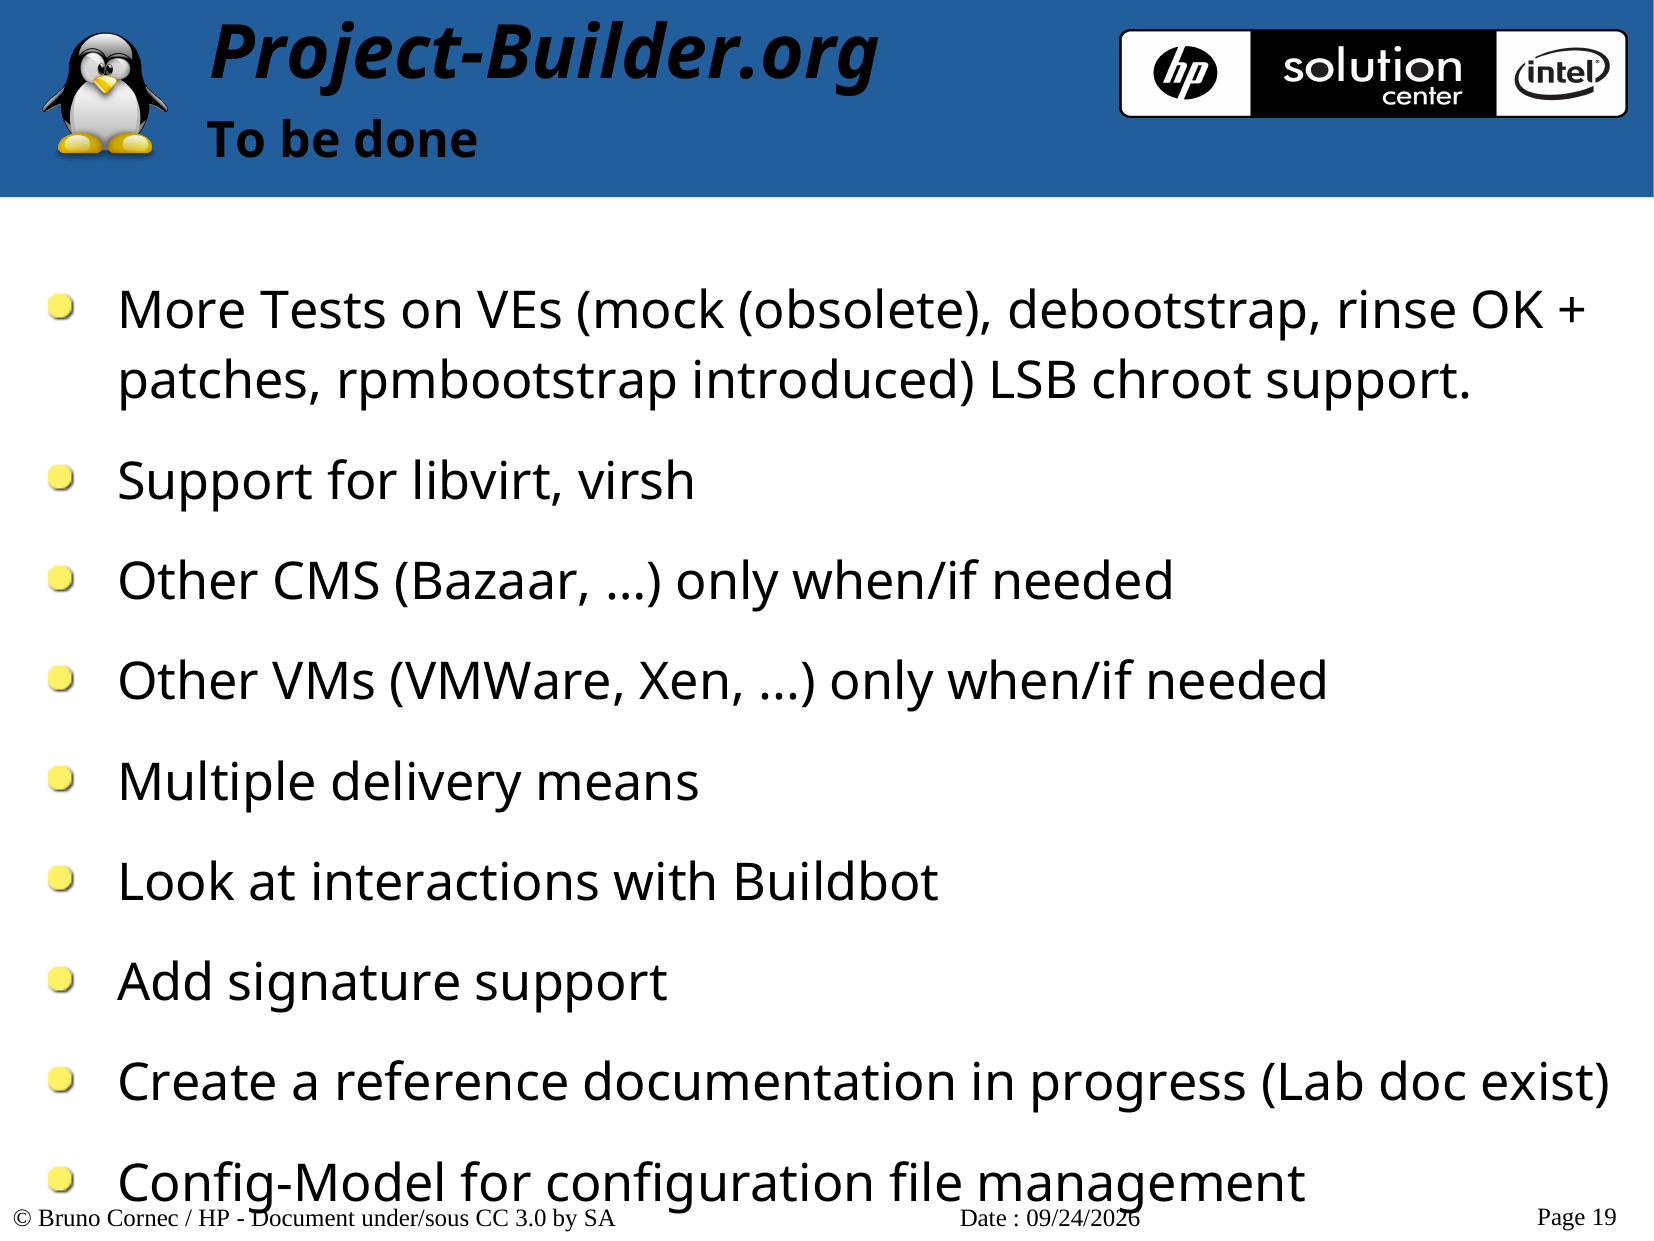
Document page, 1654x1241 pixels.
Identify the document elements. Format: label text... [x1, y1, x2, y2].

list More Tests on VEs (mock (obsolete), debootstrap, rinse OK + patches, rpmbootstrap introduced) LSB chroot support. Support for libvirt, virsh Other CMS (Bazaar, …) only when/if needed Other VMs (VMWare, Xen, ...) only when/if needed Multiple delivery means Look at interactions with Buildbot Add signature support Create a reference documentation in progress (Lab doc exist) Config-Model for configuration file management [34, 272, 1642, 1175]
picture [1119, 29, 1628, 118]
picture [42, 29, 168, 167]
title To be done [206, 59, 1121, 221]
picture [46, 1175, 77, 1196]
